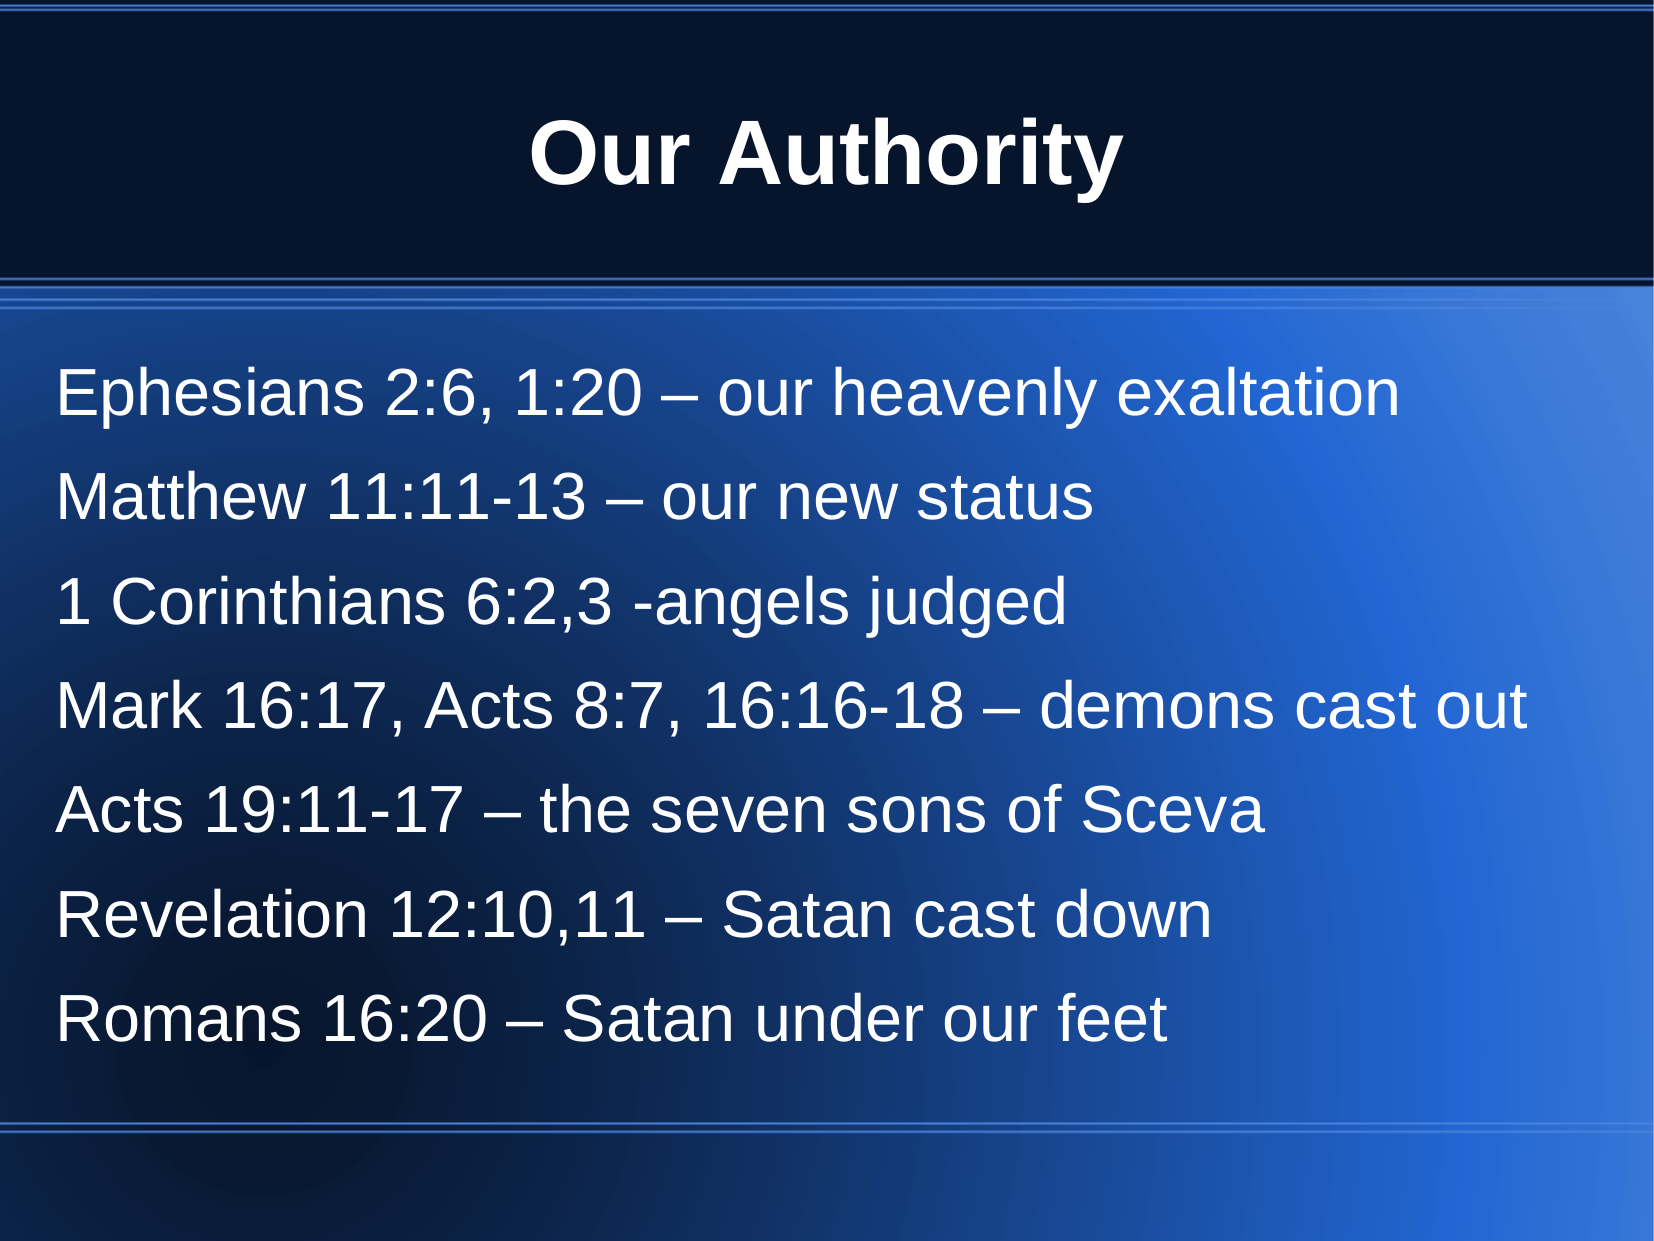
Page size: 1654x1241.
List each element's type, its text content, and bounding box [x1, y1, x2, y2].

list Ephesians 2:6, 1:20 – our heavenly exaltation Matthew 11:11-13 – our new status 1 Corinthians 6:2,3 -angels judged Mark 16:17, Acts 8:7, 16:16-18 – demons cast out Acts 19:11-17 – the seven sons of Sceva Revelation 12:10,11 – Satan cast down Romans 16:20 – Satan under our feet [37, 355, 1613, 1056]
picture [0, 0, 1654, 1241]
title Our Authority [82, 56, 1571, 250]
